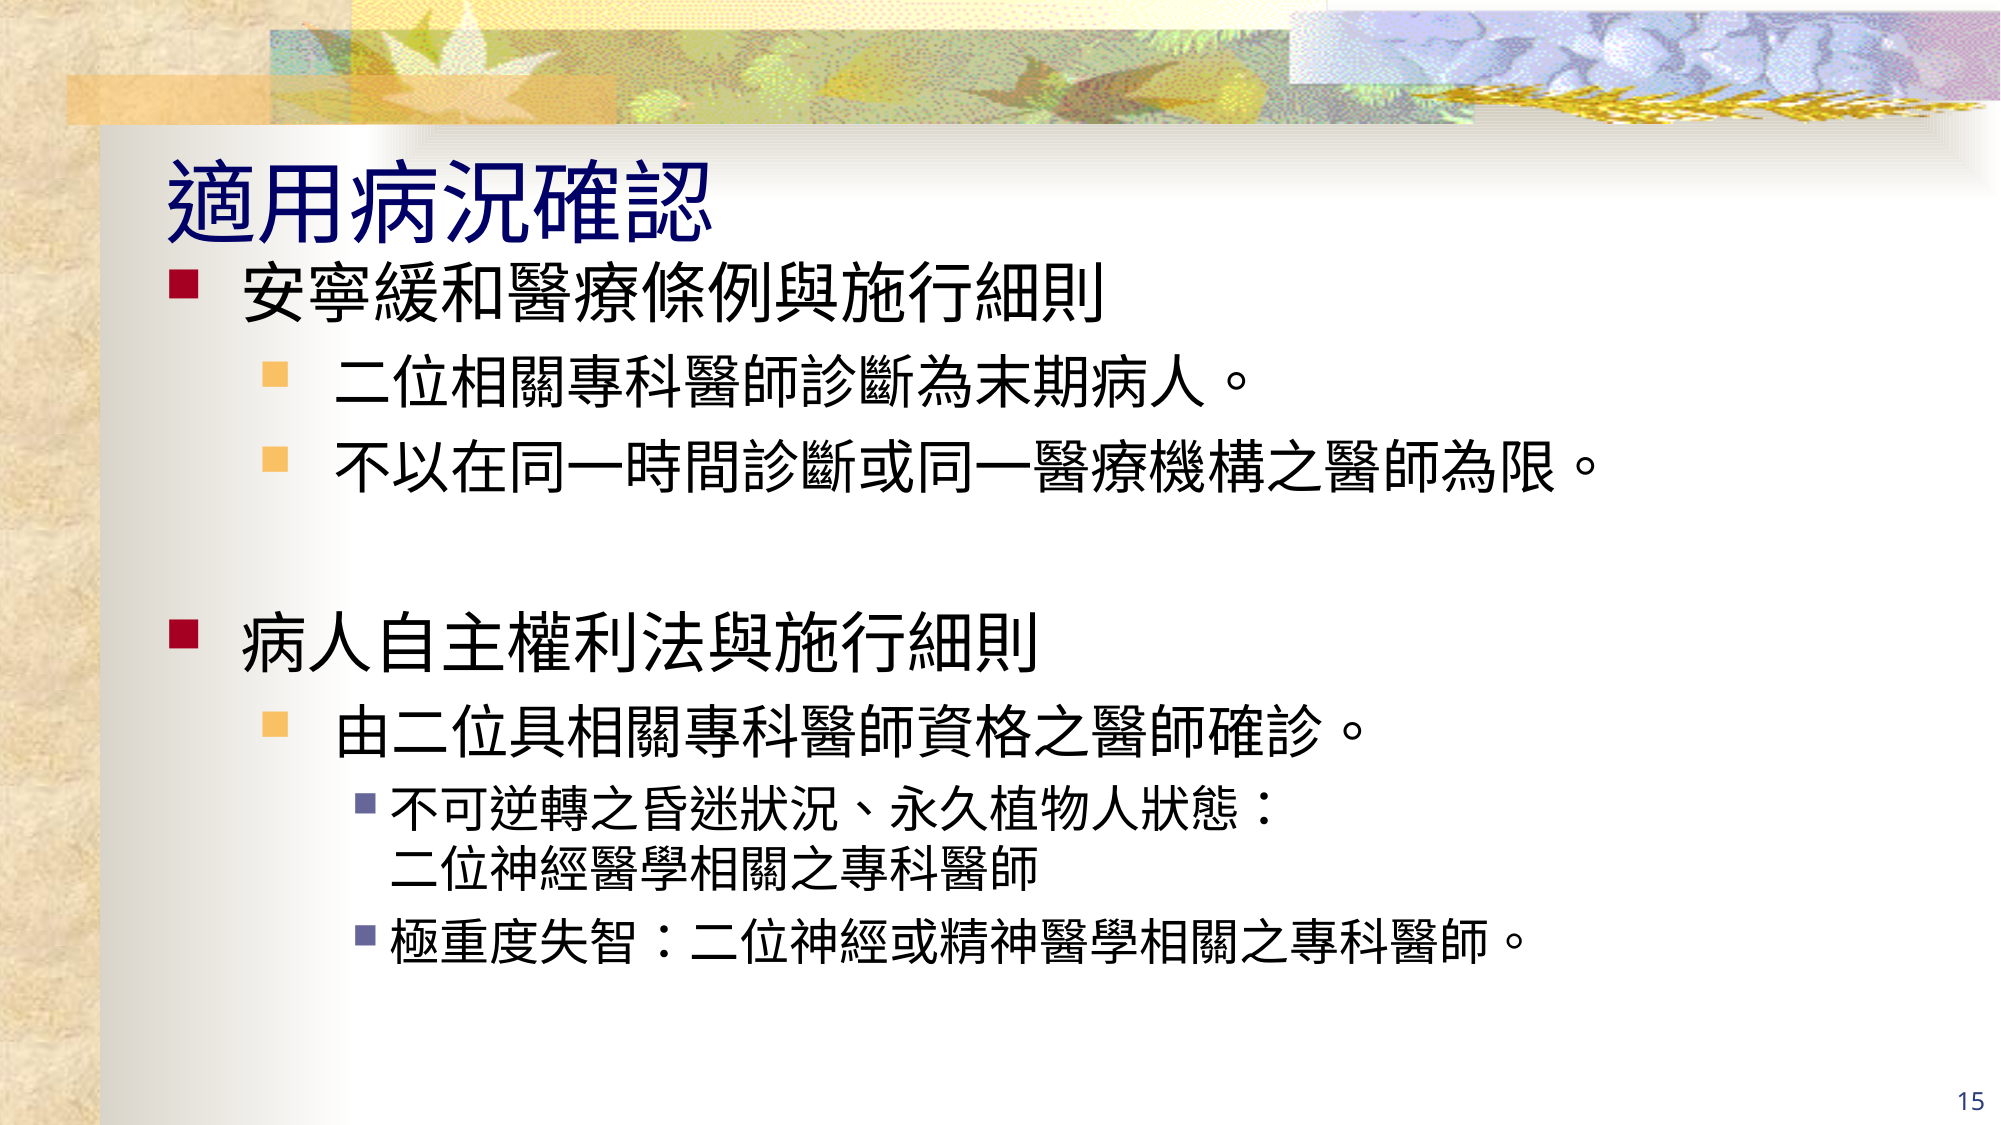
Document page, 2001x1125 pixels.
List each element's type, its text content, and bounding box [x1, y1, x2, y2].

text_box <編號> [1799, 1052, 2001, 1125]
title 適用病況確認 [150, 137, 1934, 232]
list 安寧緩和醫療條例與施行細則 二位相關專科醫師診斷為末期病人。 不以在同一時間診斷或同一醫療機構之醫師為限。 病人自主權利法與施行細則 由二位具相關專科醫師資格之醫師確診。 不可逆轉之昏迷狀況、永久植物人狀態： 二位神經醫學相關之專科醫師 極重度失智：二位神經或精神醫學相關之專科醫師。 [150, 243, 1934, 1020]
picture [0, 0, 2001, 1125]
